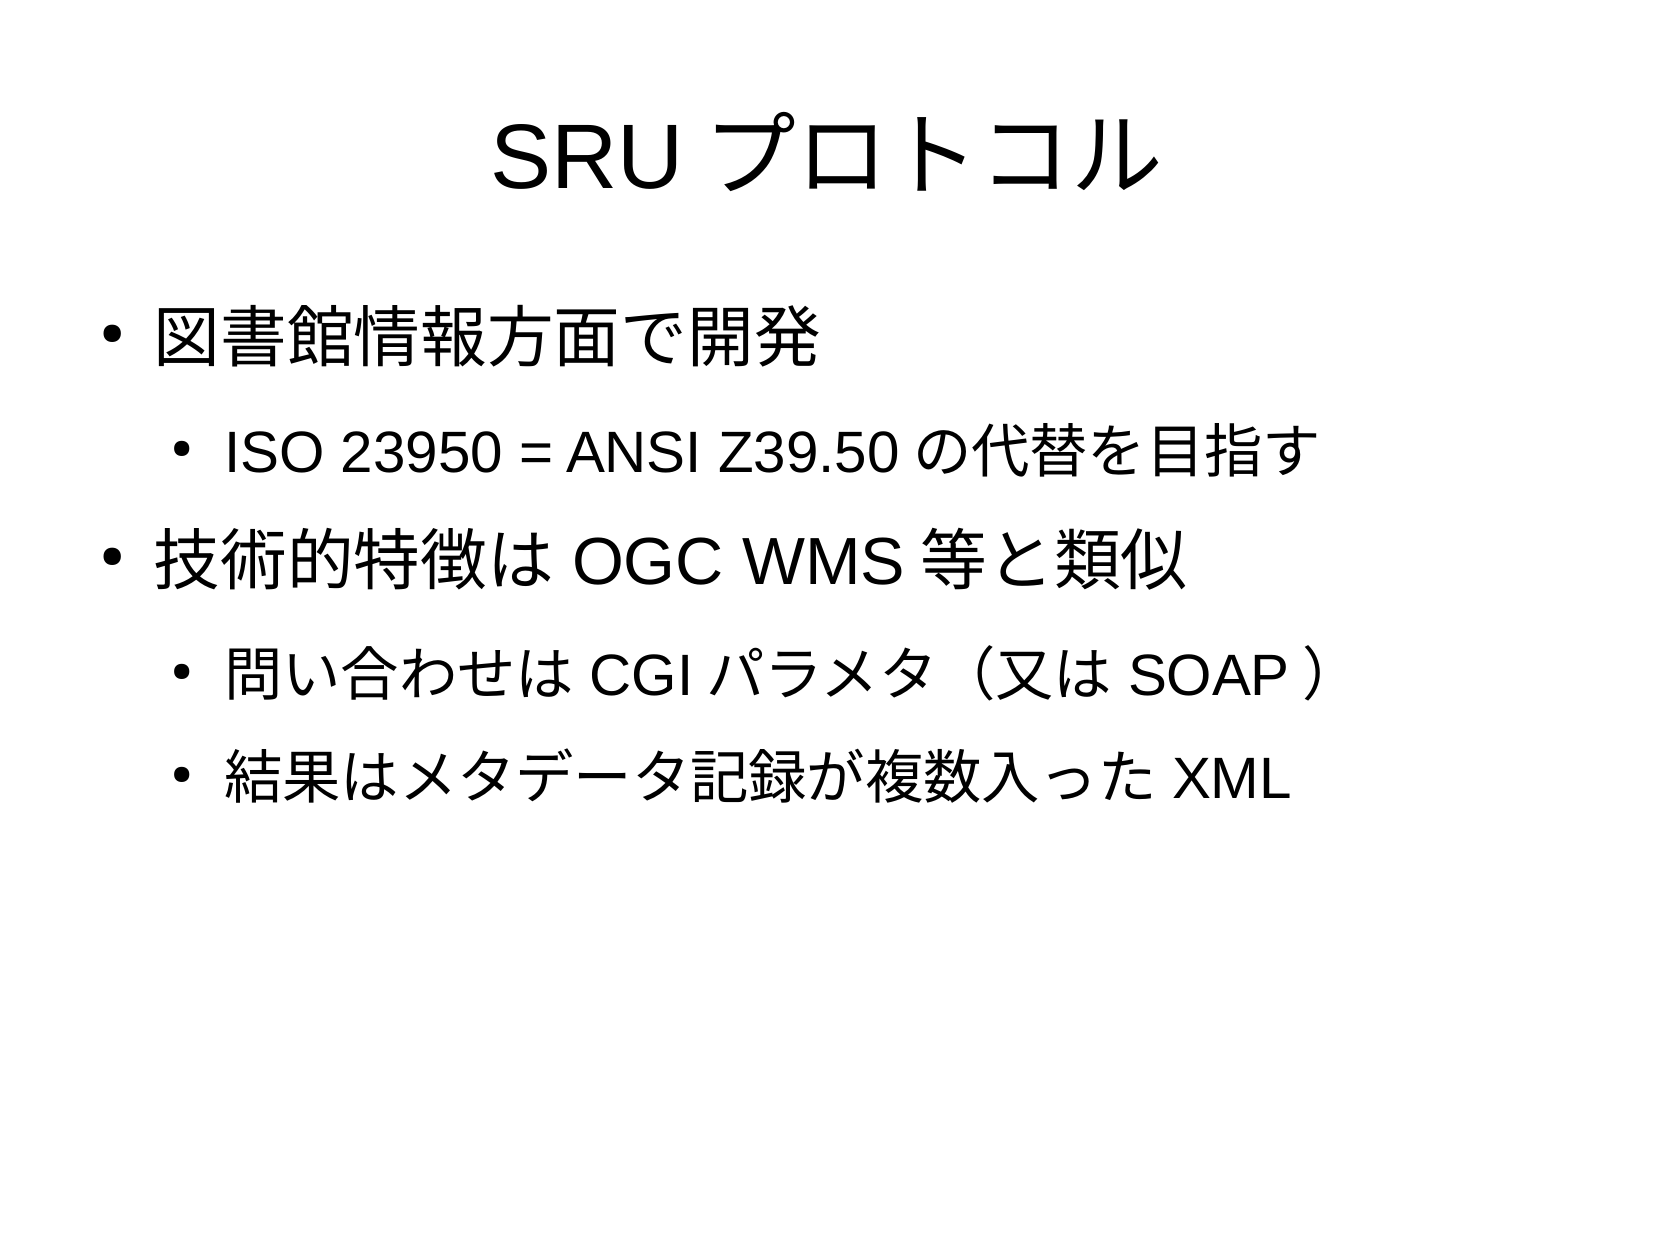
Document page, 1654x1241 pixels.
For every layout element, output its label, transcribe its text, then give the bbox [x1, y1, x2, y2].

list 図書館情報方面で開発 ISO 23950 = ANSI Z39.50の代替を目指す 技術的特徴はOGC WMS等と類似 問い合わせはCGIパラメタ（又はSOAP） 結果はメタデータ記録が複数入ったXML [82, 290, 1571, 1094]
title SRUプロトコル [82, 49, 1571, 257]
